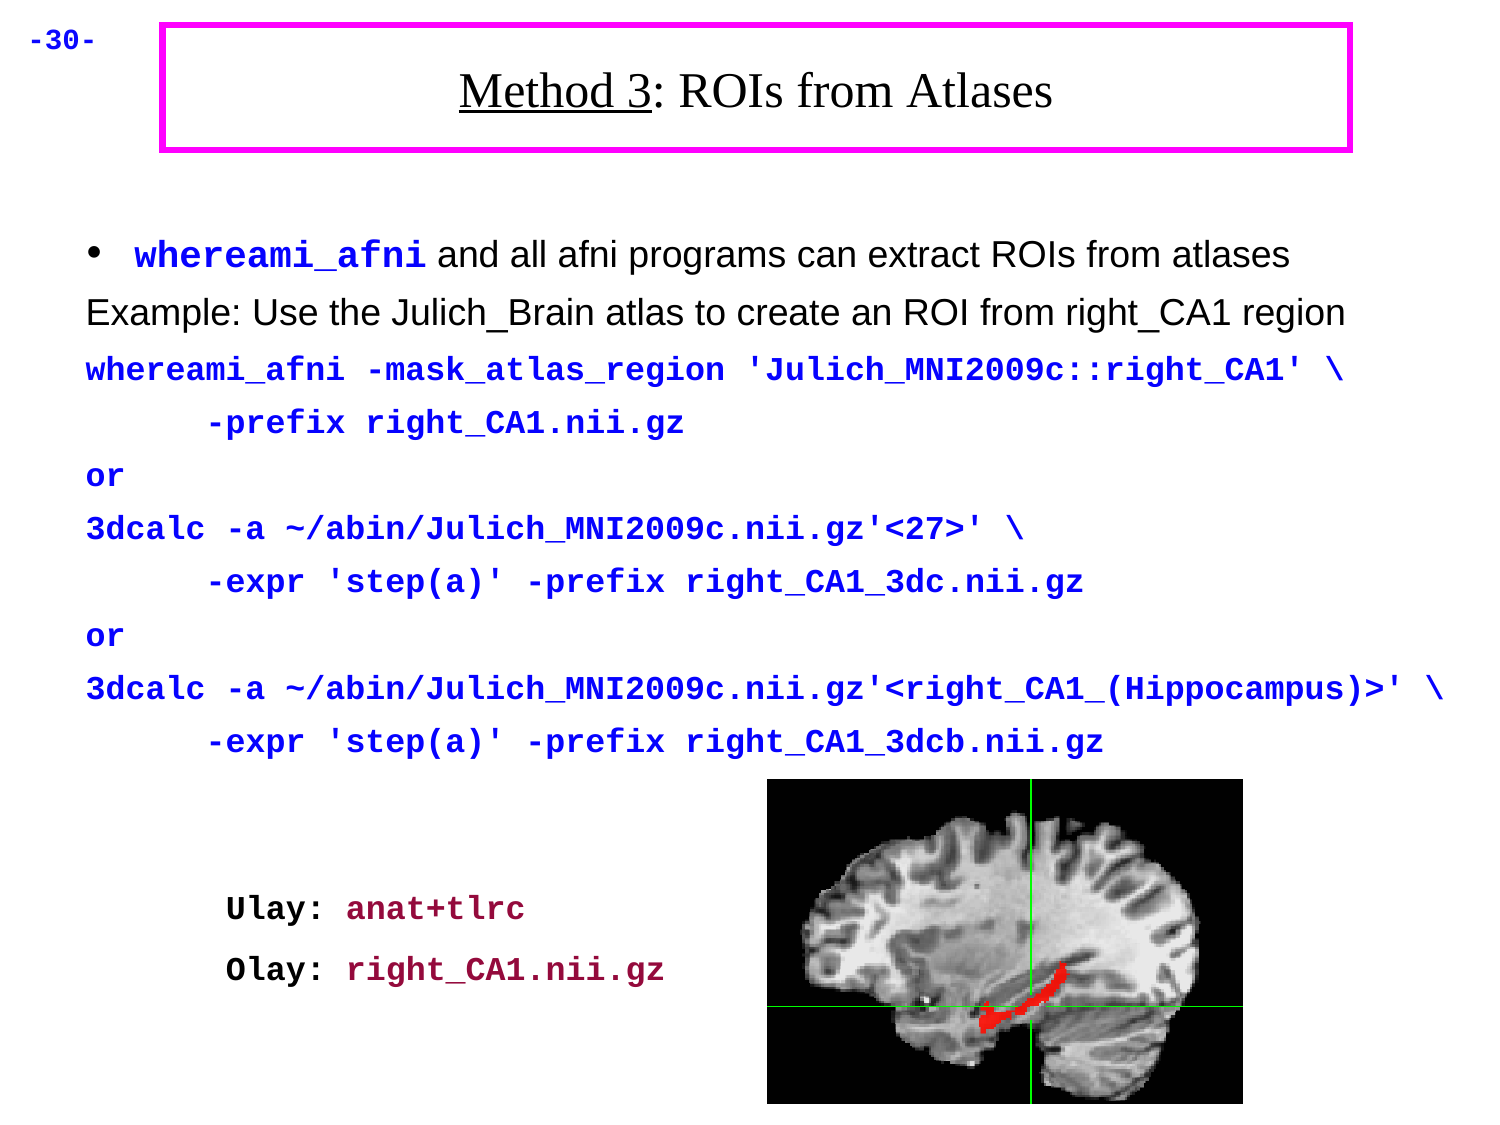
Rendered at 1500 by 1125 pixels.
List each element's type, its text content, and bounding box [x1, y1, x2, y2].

text_box Ulay: anat+tlrc Olay: right_CA1.nii.gz [211, 878, 749, 995]
picture [767, 779, 1243, 1104]
text_box whereami_afni and all afni programs can extract ROIs from atlases Example: Use the Julich_Brain atlas to create an ROI from right_CA1 region whereami_afni -mask_atlas_region 'Julich_MNI2009c::right_CA1' \ -prefix right_CA1.nii.gz or 3dcalc -a ~/abin/Julich_MNI2009c.nii.gz'<27>' \ -expr 'step(a)' -prefix right_CA1_3dc.nii.gz or 3dcalc -a ~/abin/Julich_MNI2009c.nii.gz'<right_CA1_(Hippocampus)>' \ -expr 'step(a)' -prefix right_CA1_3dcb.nii.gz [70, 217, 1463, 583]
text_box Method 3: ROIs from Atlases [162, 24, 1351, 150]
